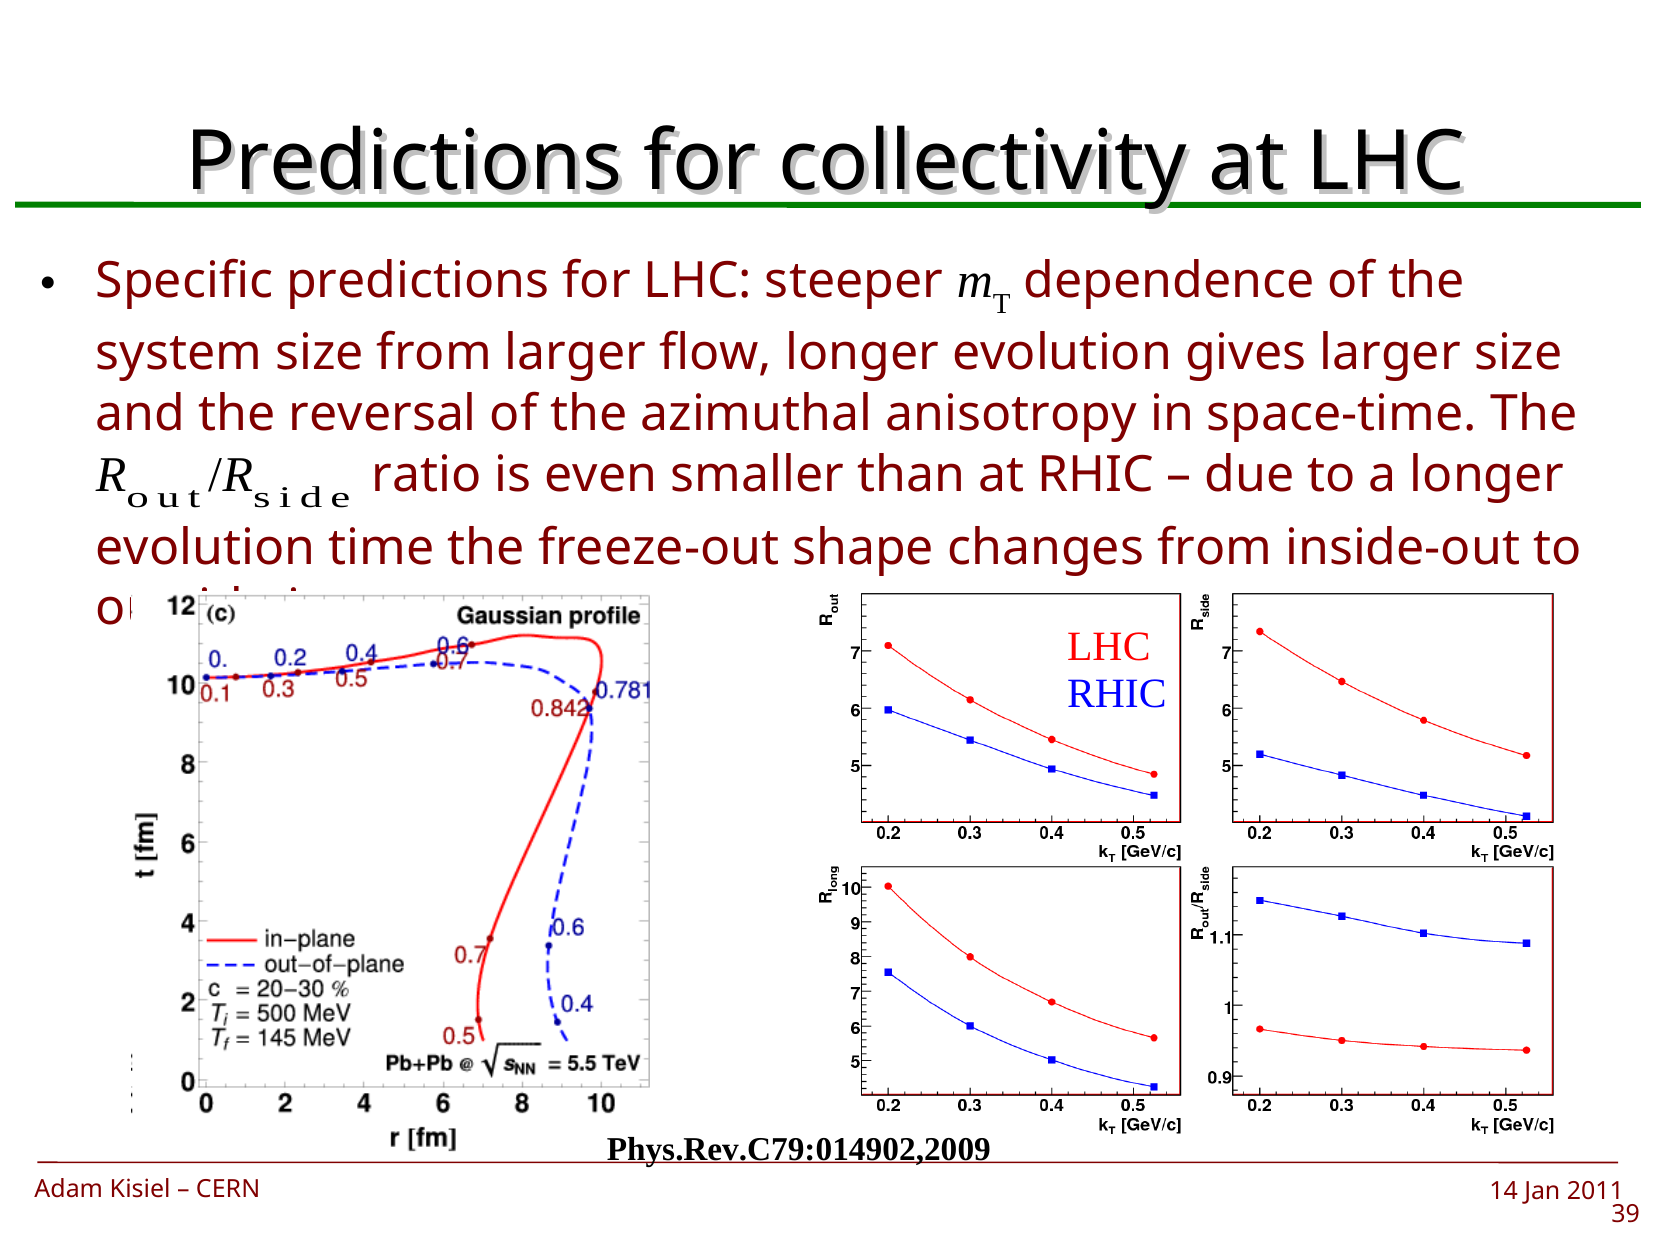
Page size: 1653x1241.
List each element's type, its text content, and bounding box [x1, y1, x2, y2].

text_box LHC RHIC [1052, 616, 1182, 724]
text_box Phys.Rev.C79:014902,2009 [592, 1123, 1026, 1175]
list Specific predictions for LHC: steeper mT dependence of the system size from larger flow, longer evolution gives larger size and the reversal of the azimuthal anisotropy in space-time. The Rout/Rside ratio is even smaller than at RHIC – due to a longer evolution time the freeze-out shape changes from inside-out to outside-in. [39, 246, 1627, 1127]
picture [131, 591, 650, 1155]
title Predictions for collectivity at LHC [119, 52, 1531, 246]
picture [816, 589, 1561, 1134]
